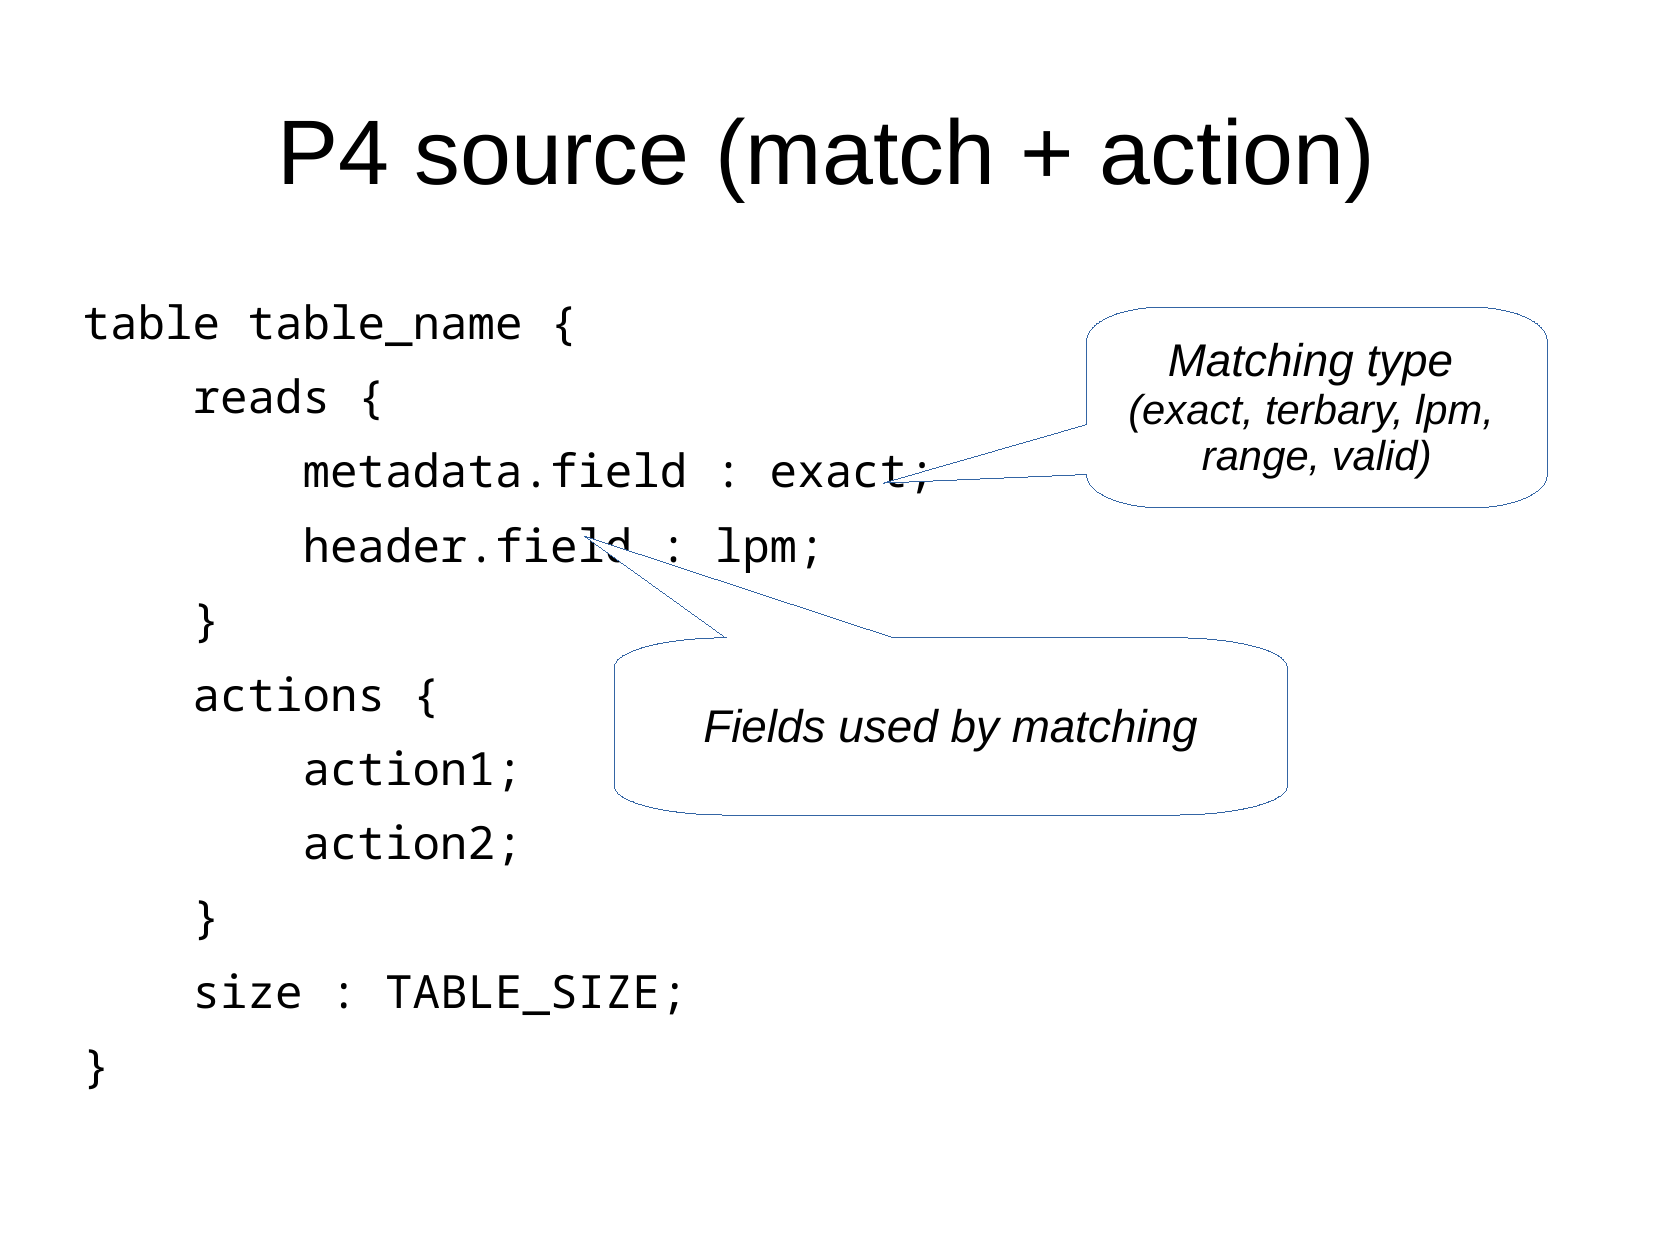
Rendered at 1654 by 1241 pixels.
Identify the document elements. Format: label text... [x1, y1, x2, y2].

text_box Matching type (exact, terbary, lpm, range, valid) [883, 307, 1548, 508]
title P4 source (match + action) [82, 49, 1571, 257]
text_box Fields used by matching [584, 536, 1288, 816]
list table table_name { reads { metadata.field : exact; header.field : lpm; } actions { action1; action2; } size : TABLE_SIZE; } [82, 290, 1571, 1134]
